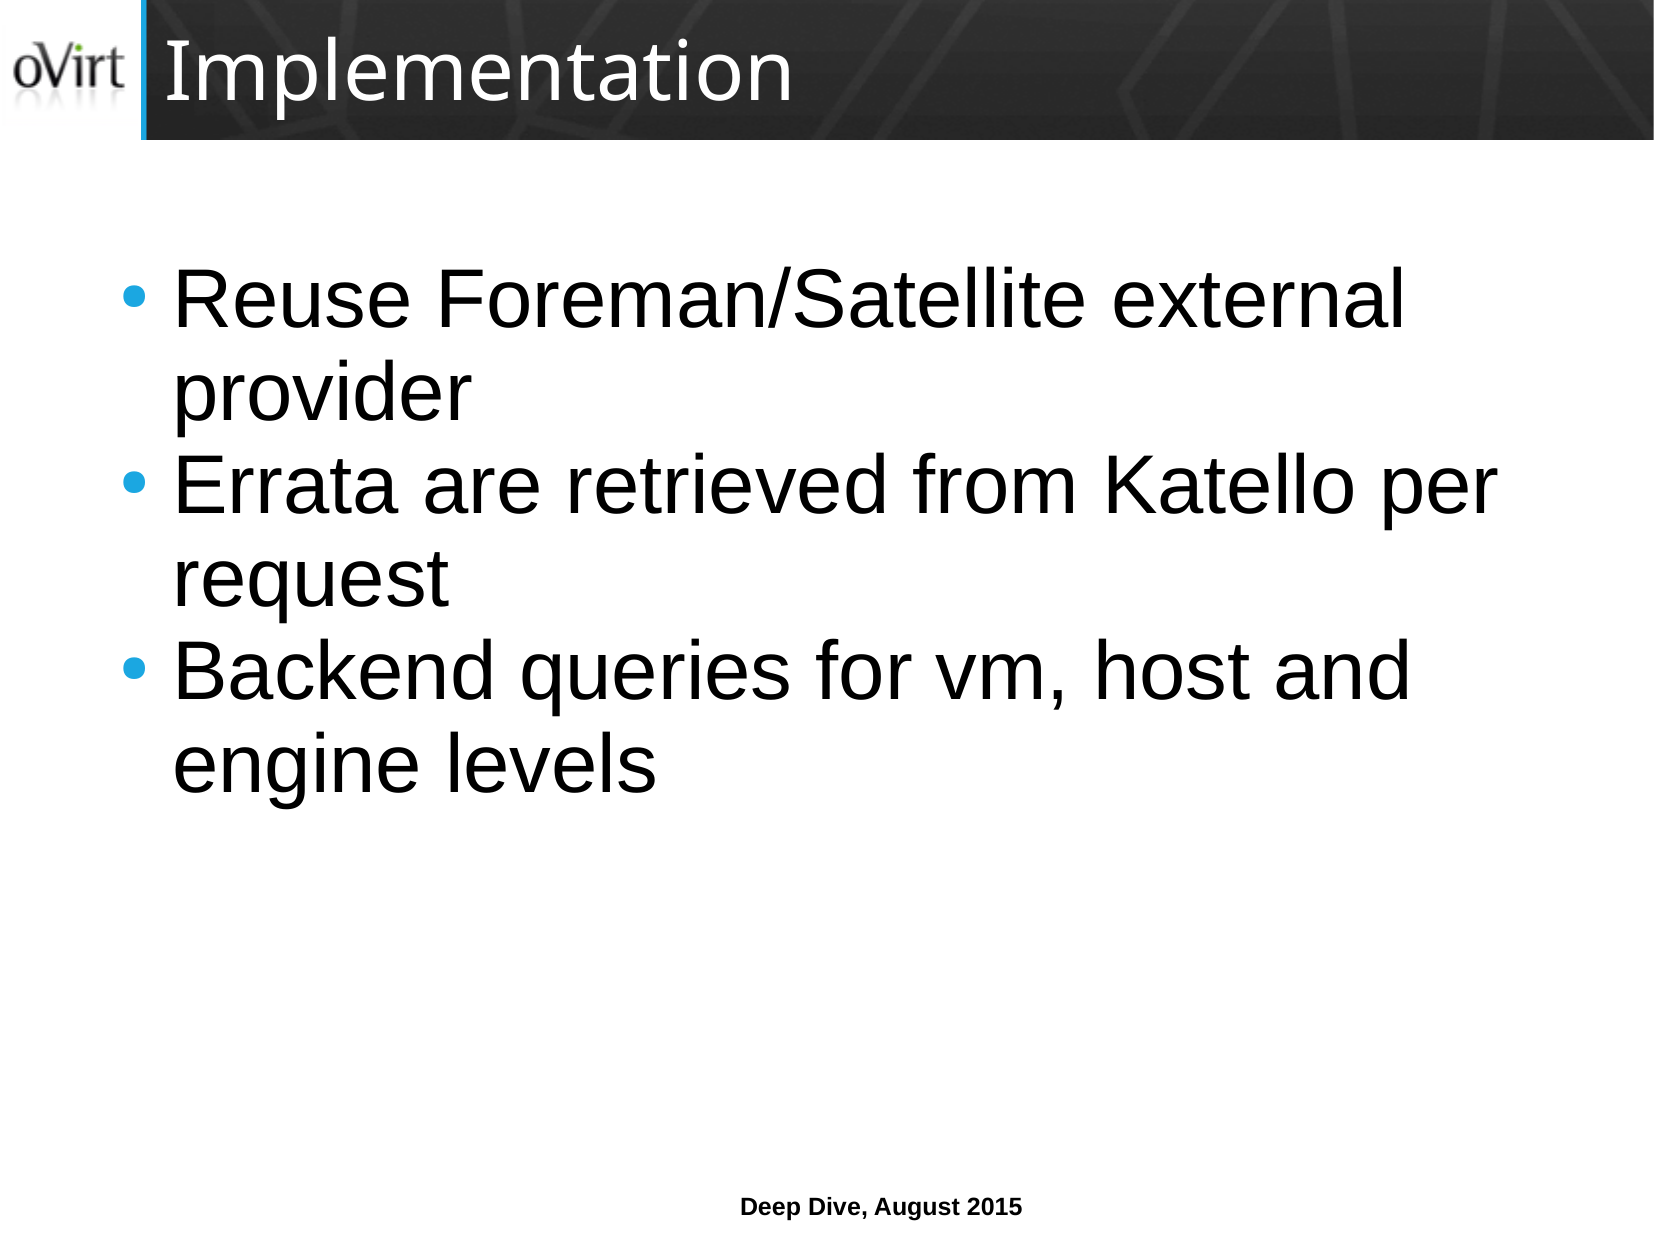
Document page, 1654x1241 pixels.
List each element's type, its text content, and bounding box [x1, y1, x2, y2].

title Implementation [164, 18, 1653, 119]
text_box Reuse Foreman/Satellite external provider Errata are retrieved from Katello per request Backend queries for vm, host and engine levels [86, 244, 1576, 1126]
picture [0, 0, 1654, 140]
